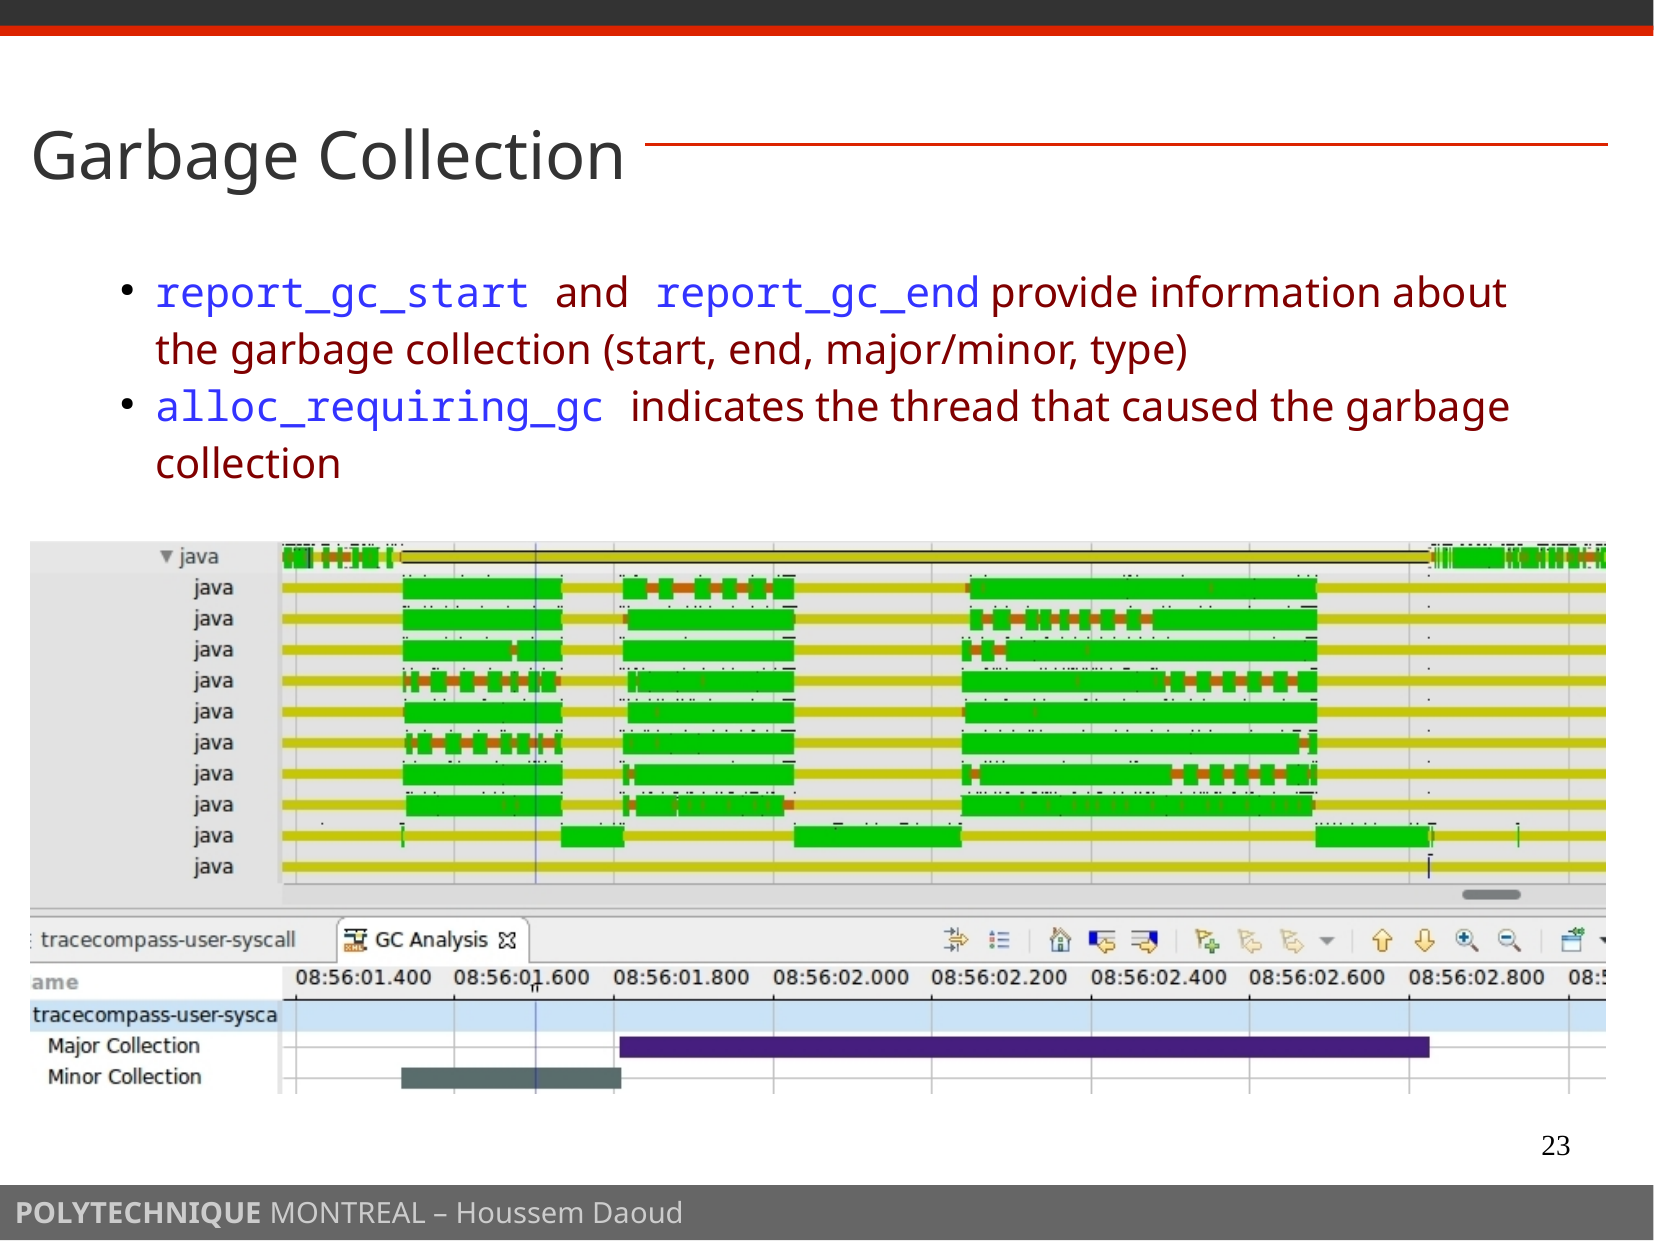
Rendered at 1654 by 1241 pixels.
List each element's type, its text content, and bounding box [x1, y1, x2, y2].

text_box Garbage Collection [30, 60, 1561, 203]
text_box POLYTECHNIQUE MONTREAL – Houssem Daoud [0, 1185, 1654, 1241]
picture [30, 541, 1606, 1094]
text_box [0, 0, 1654, 36]
text_box report_gc_start and report_gc_end provide information about the garbage collection (start, end, major/minor, type) alloc_requiring_gc indicates the thread that caused the garbage collection [105, 255, 1591, 486]
